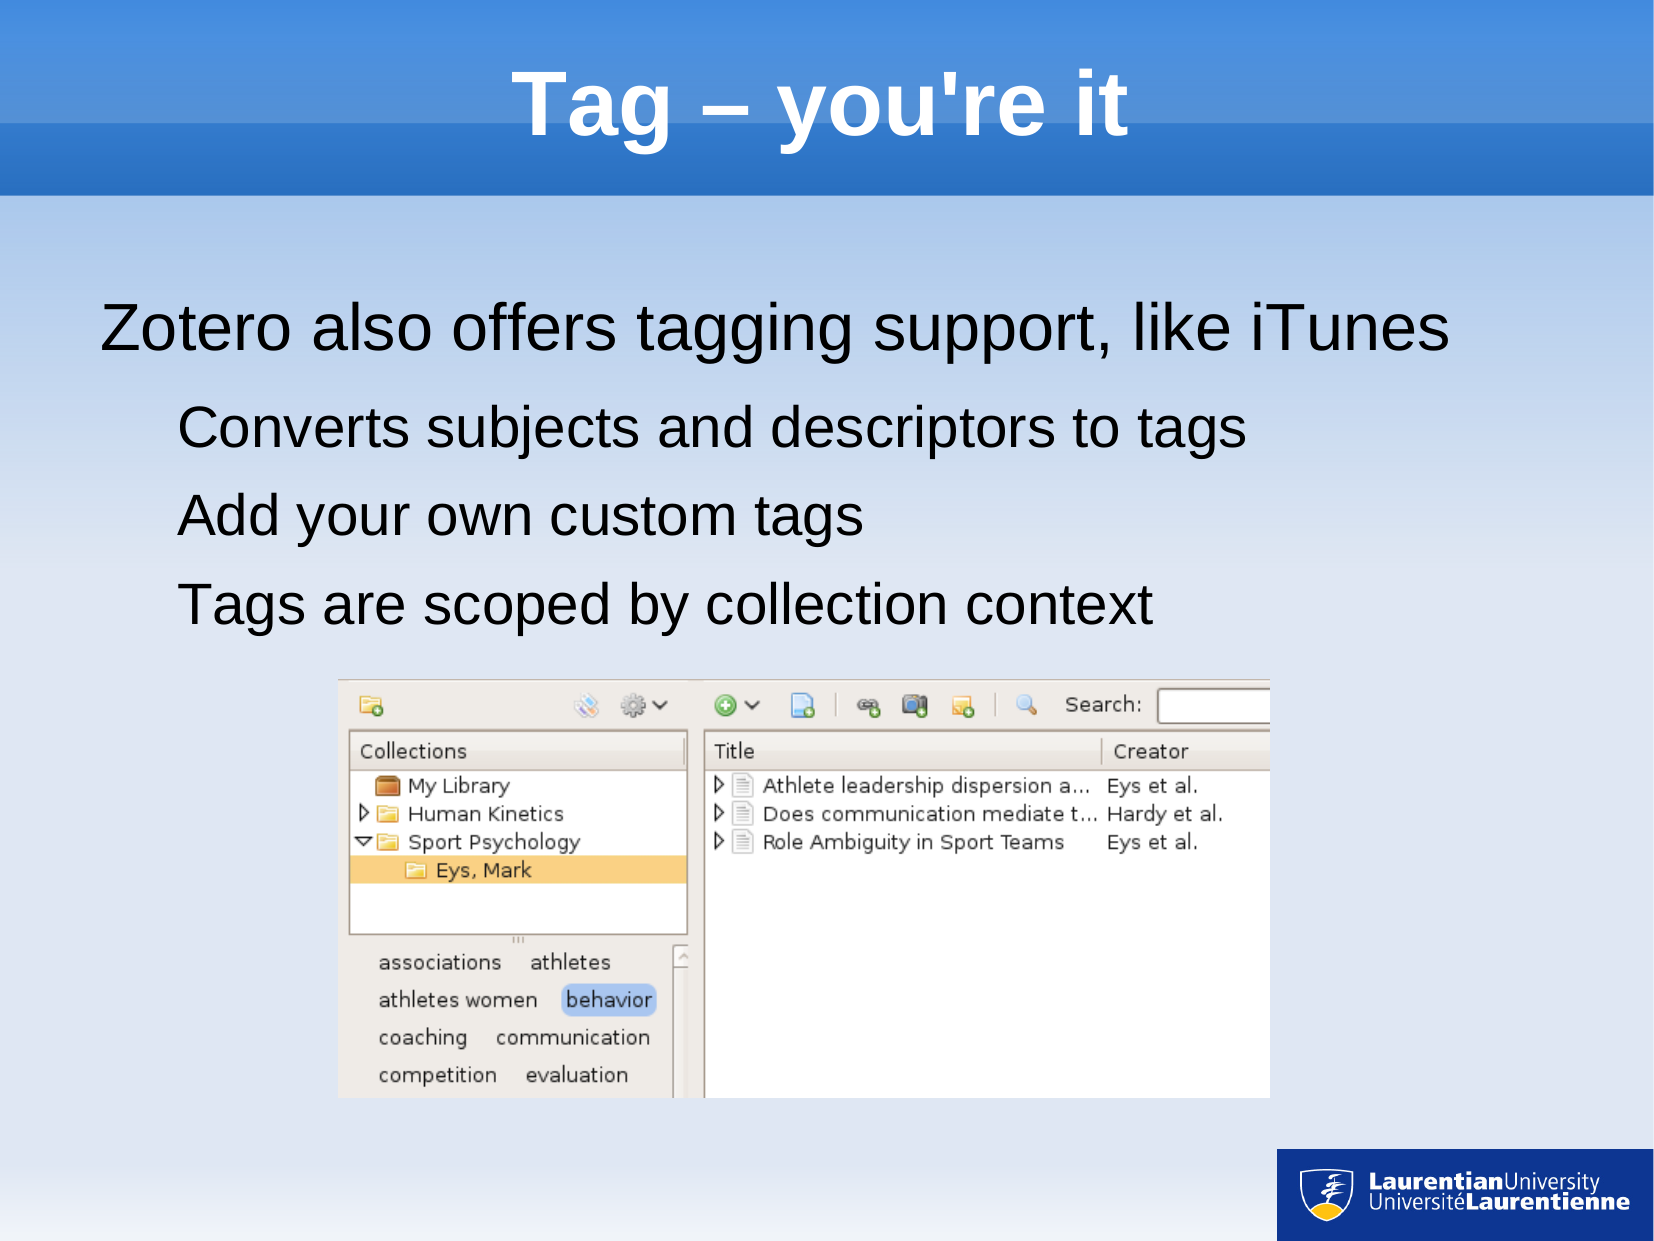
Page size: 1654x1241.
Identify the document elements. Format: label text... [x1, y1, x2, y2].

picture [0, 0, 1654, 1241]
list Zotero also offers tagging support, like iTunes Converts subjects and descriptors to tags Add your own custom tags Tags are scoped by collection context [82, 290, 1571, 1094]
title Tag – you're it [76, 0, 1565, 208]
